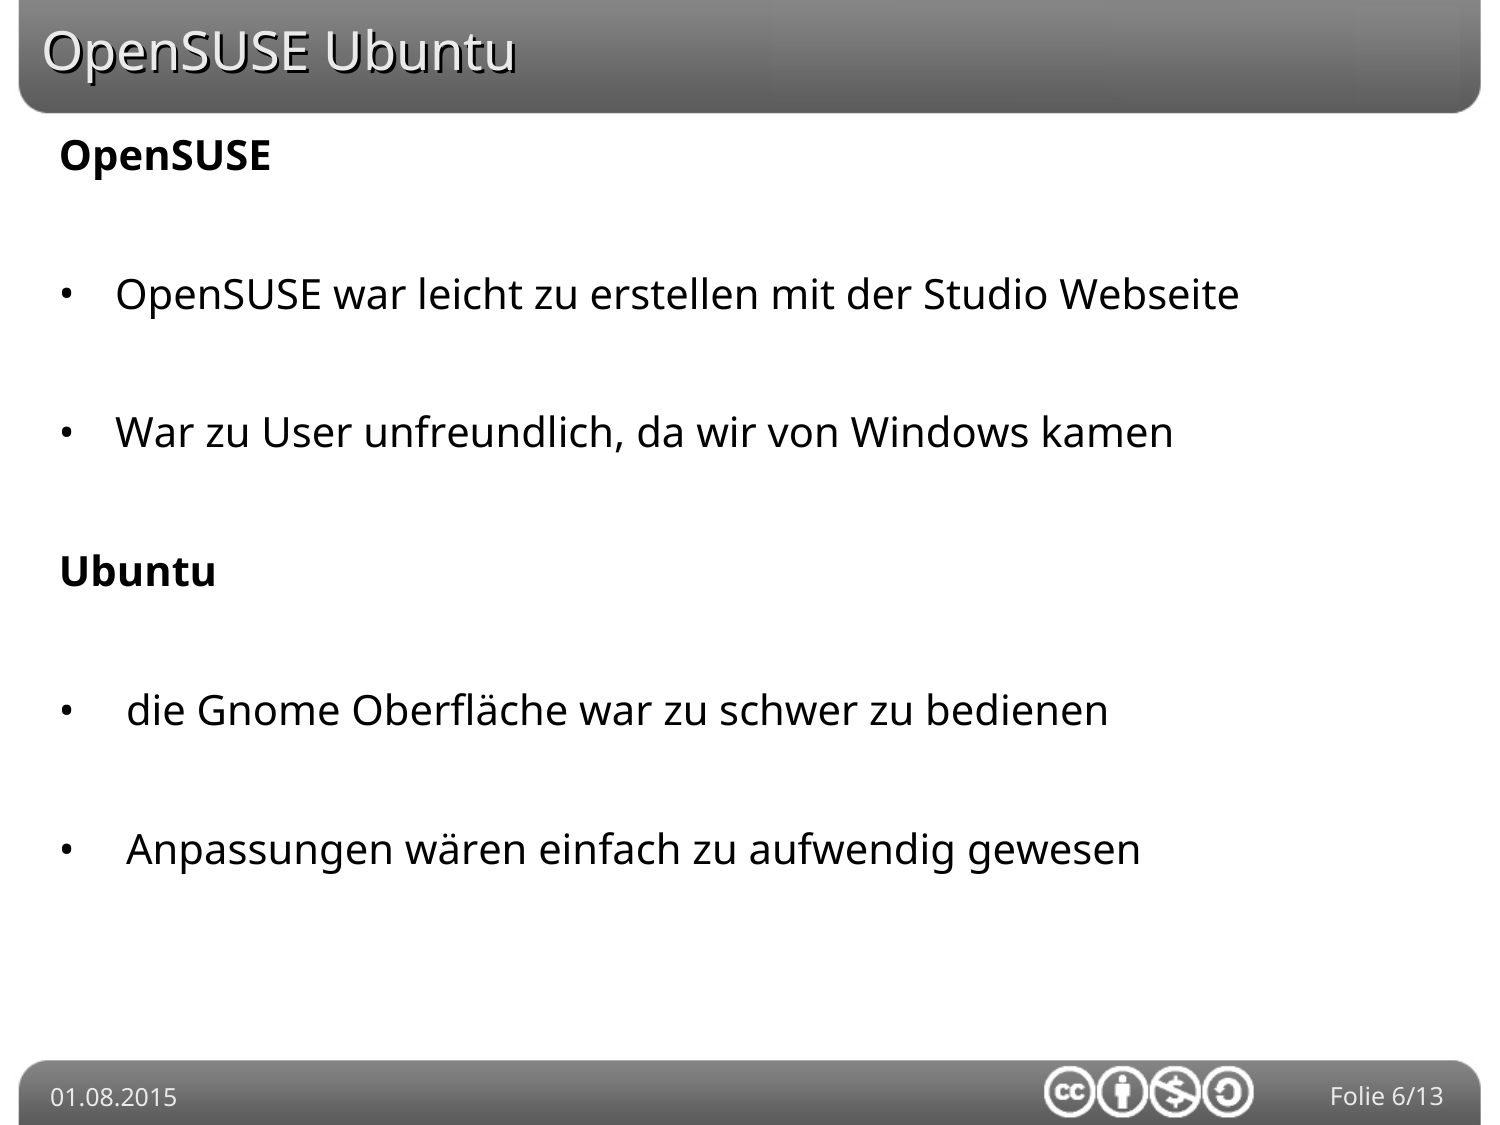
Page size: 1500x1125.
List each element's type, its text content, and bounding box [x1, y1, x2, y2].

picture [0, 0, 1500, 1125]
list OpenSUSE OpenSUSE war leicht zu erstellen mit der Studio Webseite War zu User unfreundlich, da wir von Windows kamen Ubuntu die Gnome Oberfläche war zu schwer zu bedienen Anpassungen wären einfach zu aufwendig gewesen [59, 125, 1447, 1059]
title OpenSUSE Ubuntu [41, 0, 1002, 123]
